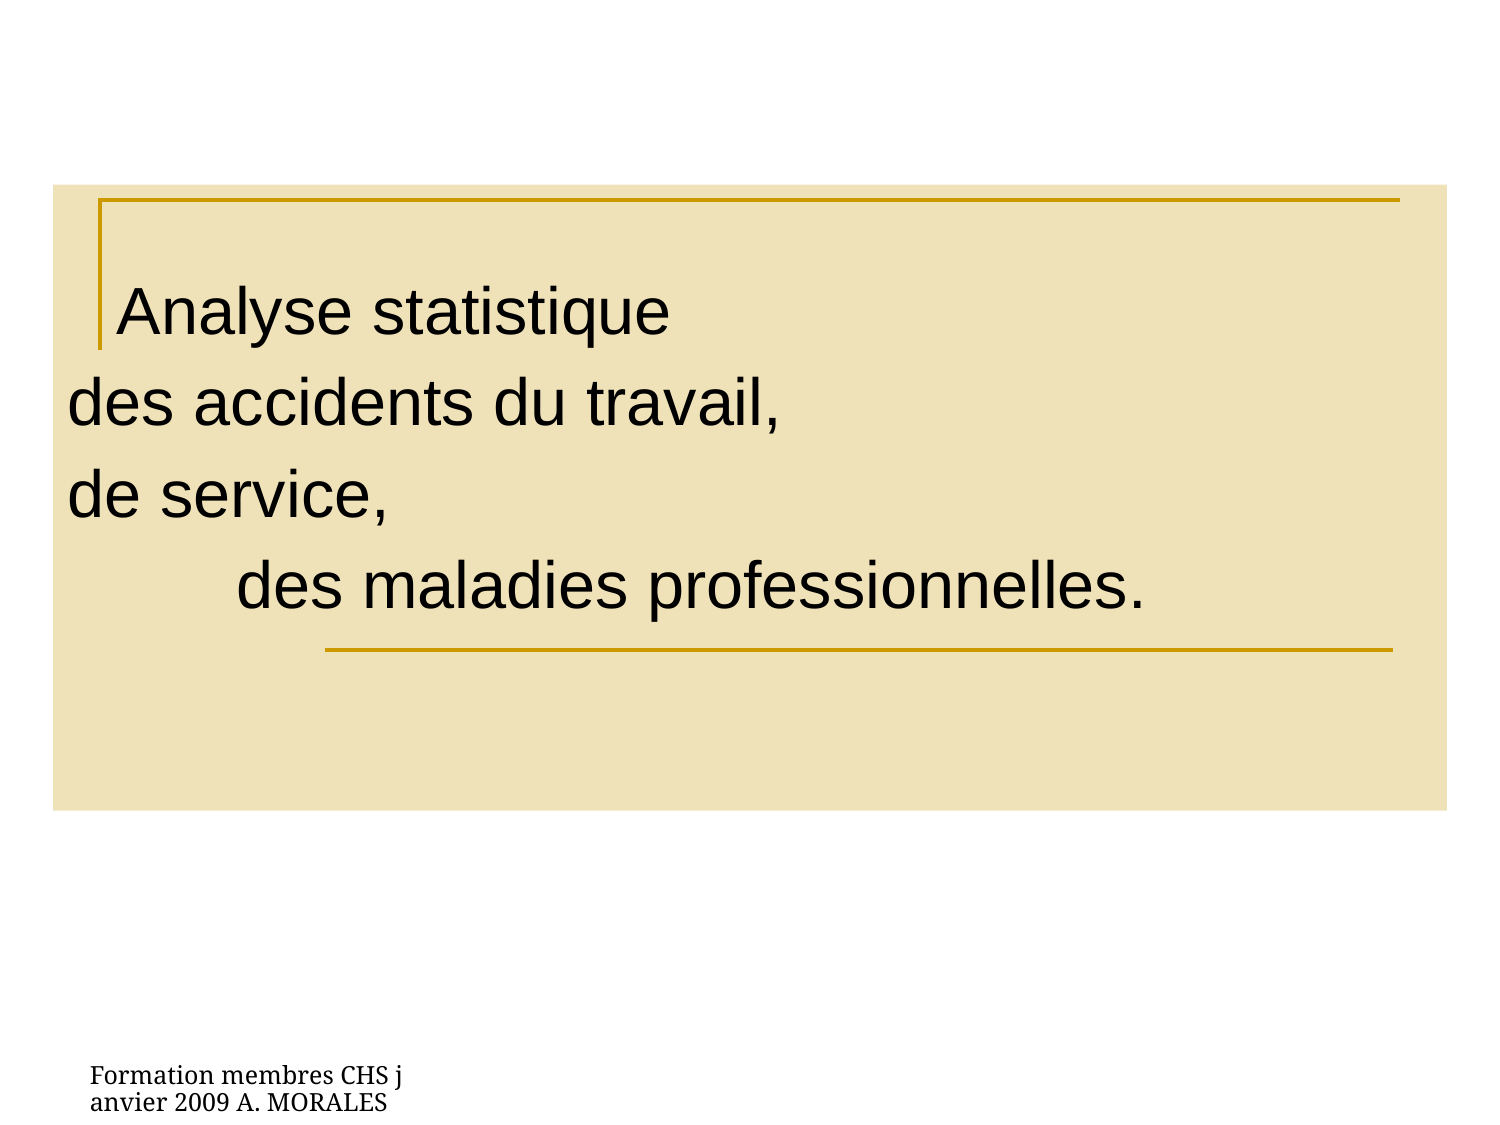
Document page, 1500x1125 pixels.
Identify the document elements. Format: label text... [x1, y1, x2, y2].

subtitle Analyse statistique des accidents du travail, de service, des maladies professionnelles. [53, 184, 1447, 811]
